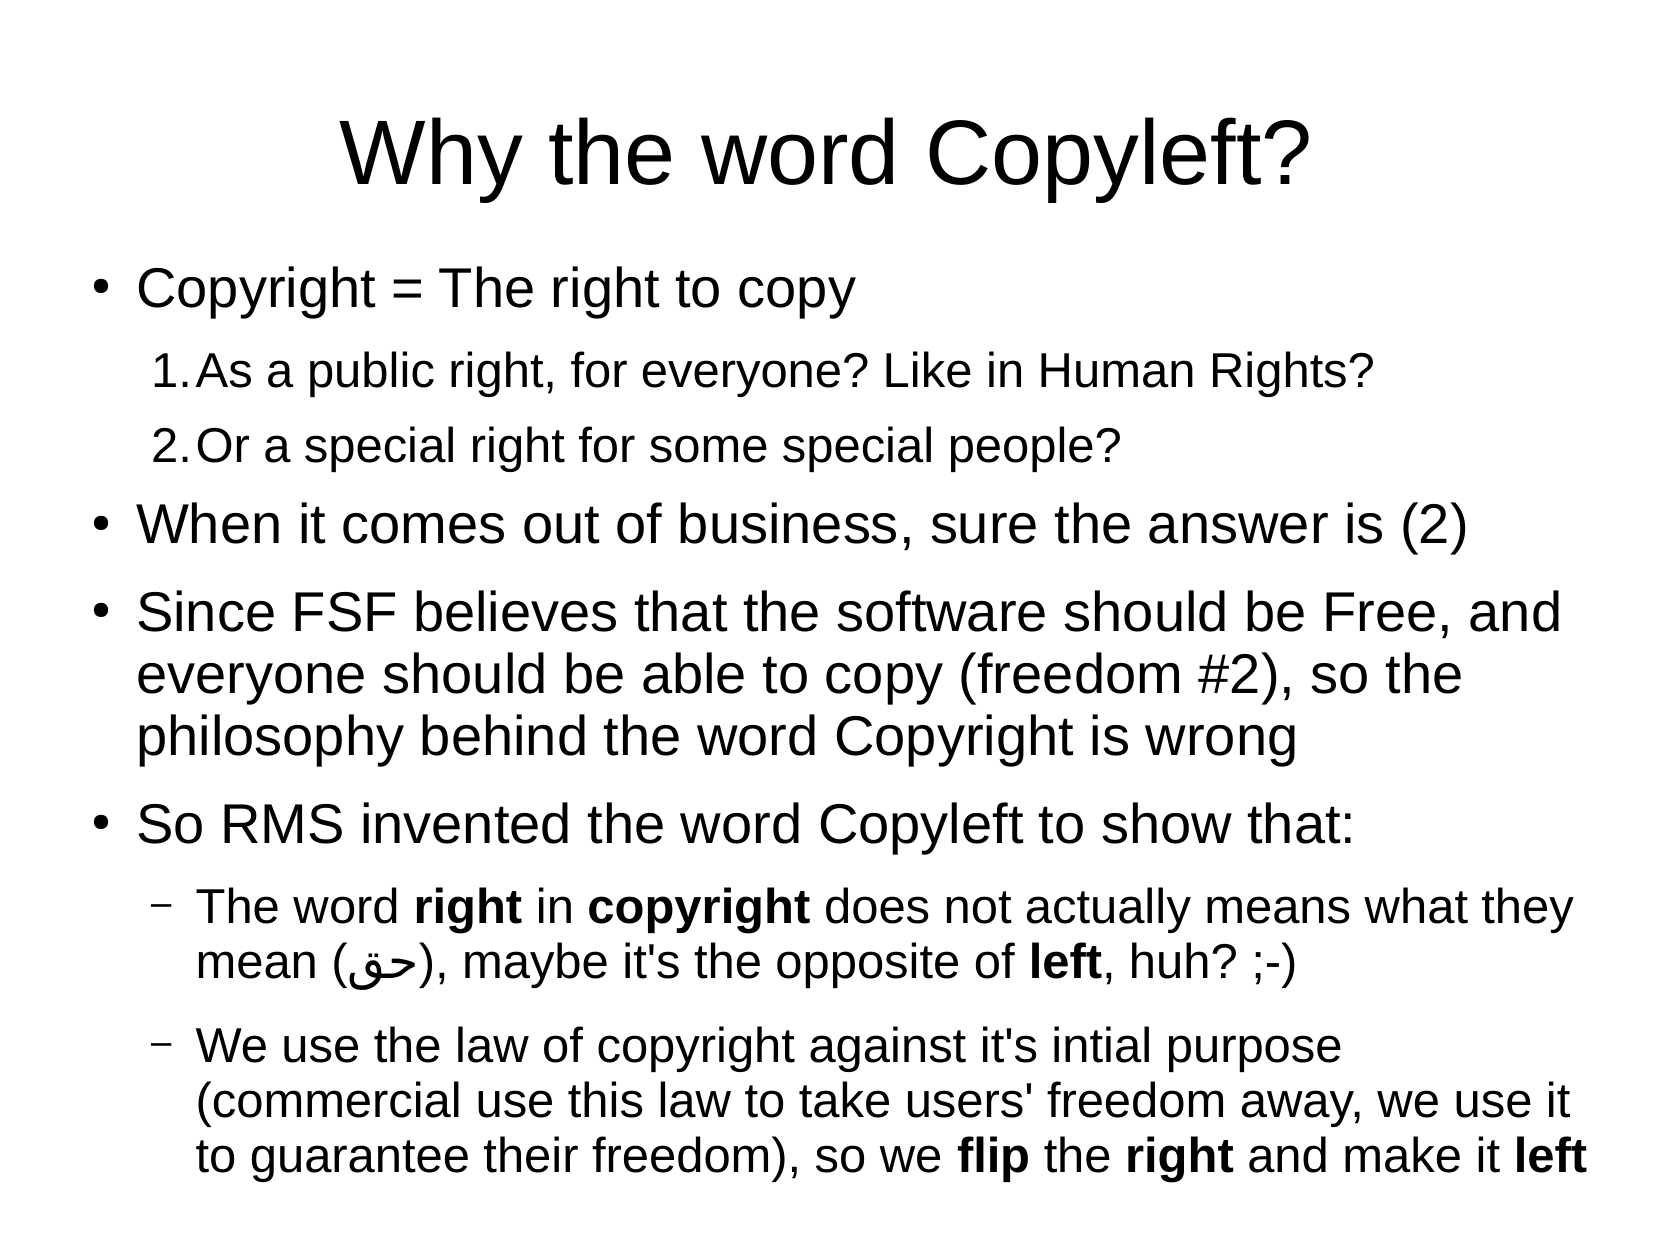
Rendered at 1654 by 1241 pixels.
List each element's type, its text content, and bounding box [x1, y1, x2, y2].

title Why the word Copyleft? [82, 49, 1571, 256]
list Copyright = The right to copy As a public right, for everyone? Like in Human Rights? Or a special right for some special people? When it comes out of business, sure the answer is (2) Since FSF believes that the software should be Free, and everyone should be able to copy (freedom #2), so the philosophy behind the word Copyright is wrong So RMS invented the word Copyleft to show that: The word right in copyright does not actually means what they mean (حق), maybe it's the opposite of left, huh? ;-) We use the law of copyright against it's intial purpose (commercial use this law to take users' freedom away, we use it to guarantee their freedom), so we flip the right and make it left [72, 256, 1588, 1201]
